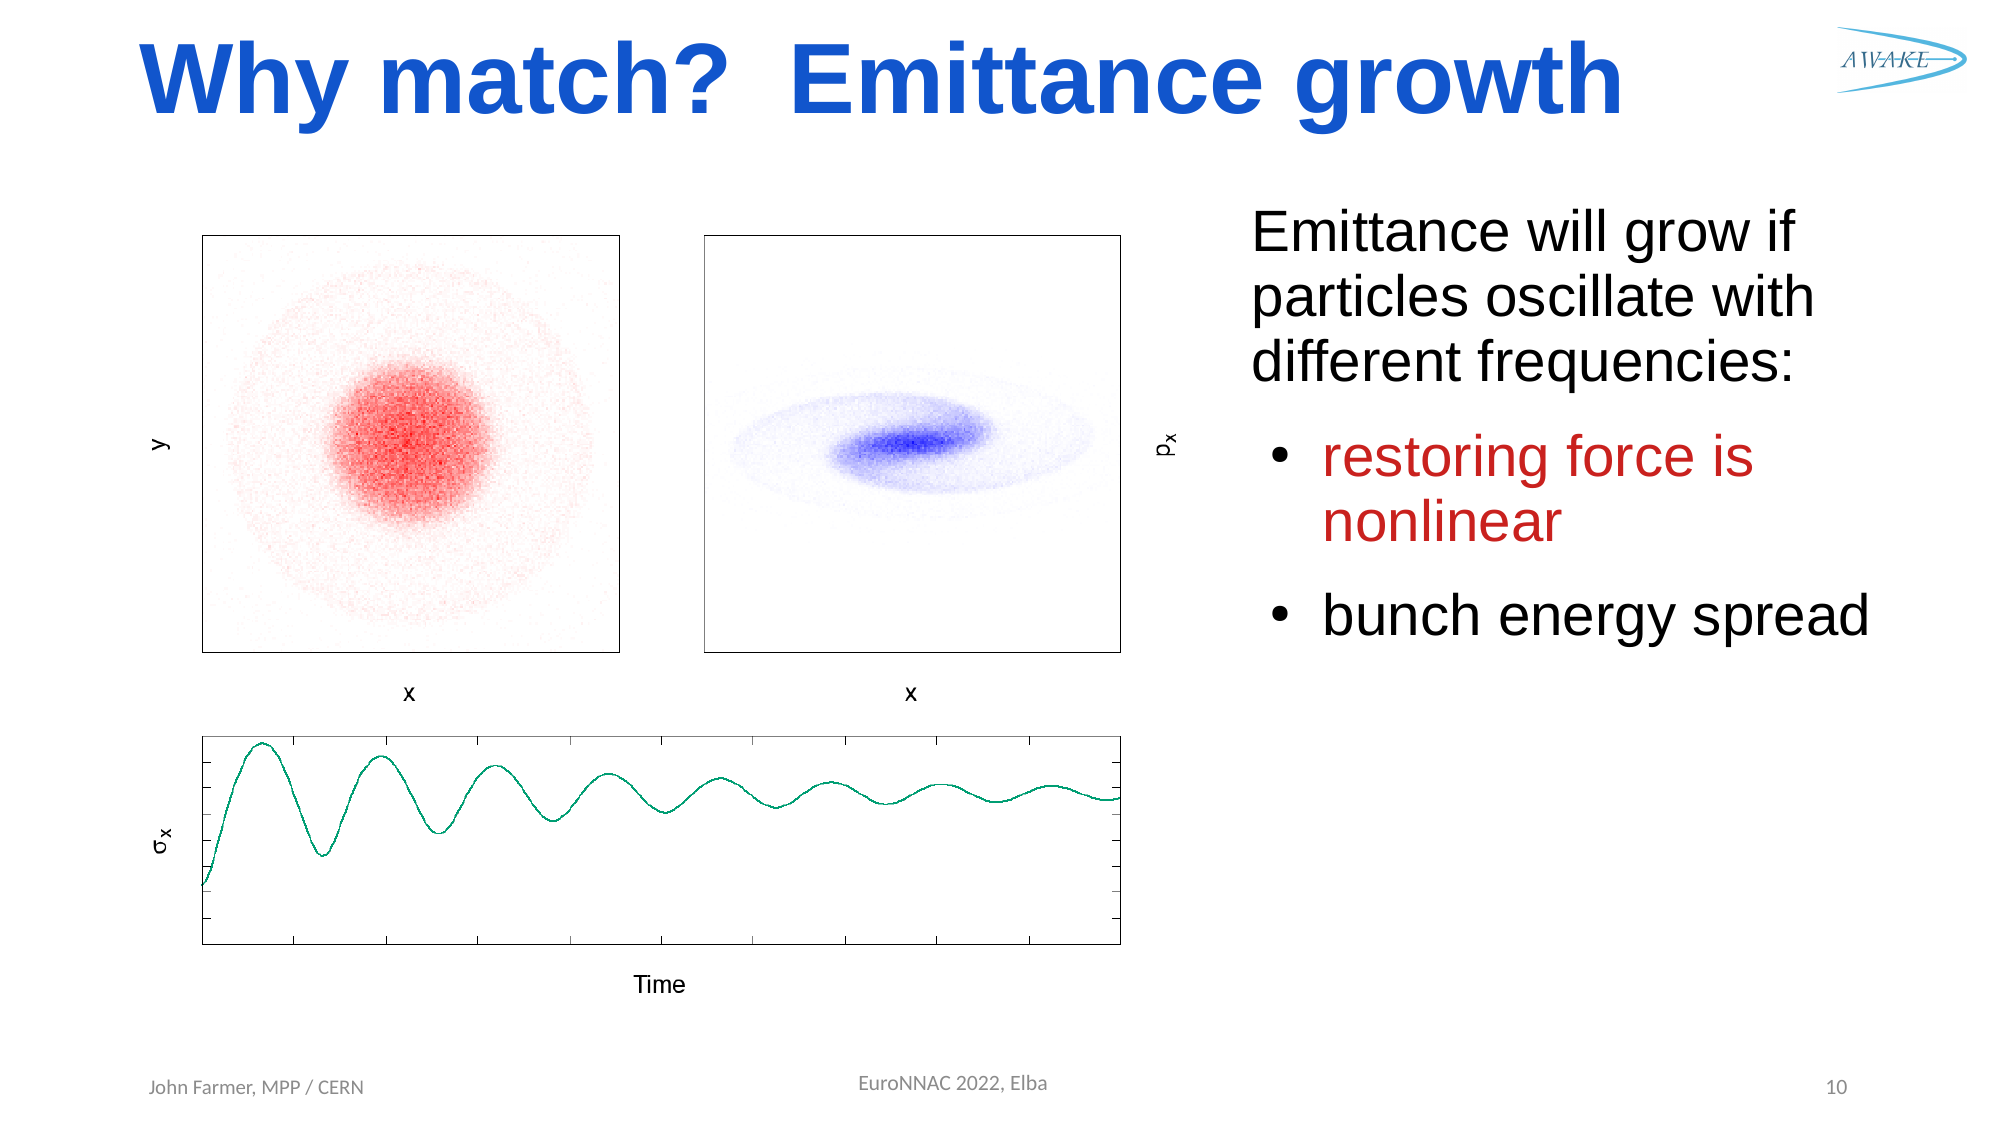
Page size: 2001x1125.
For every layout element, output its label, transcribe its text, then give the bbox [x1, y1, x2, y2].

title Why match? Emittance growth [139, 22, 1759, 135]
picture [1837, 27, 1967, 93]
picture [118, 192, 1205, 1028]
list Emittance will grow if particles oscillate with different frequencies: restoring force is nonlinear bunch energy spread [1251, 198, 1902, 1034]
